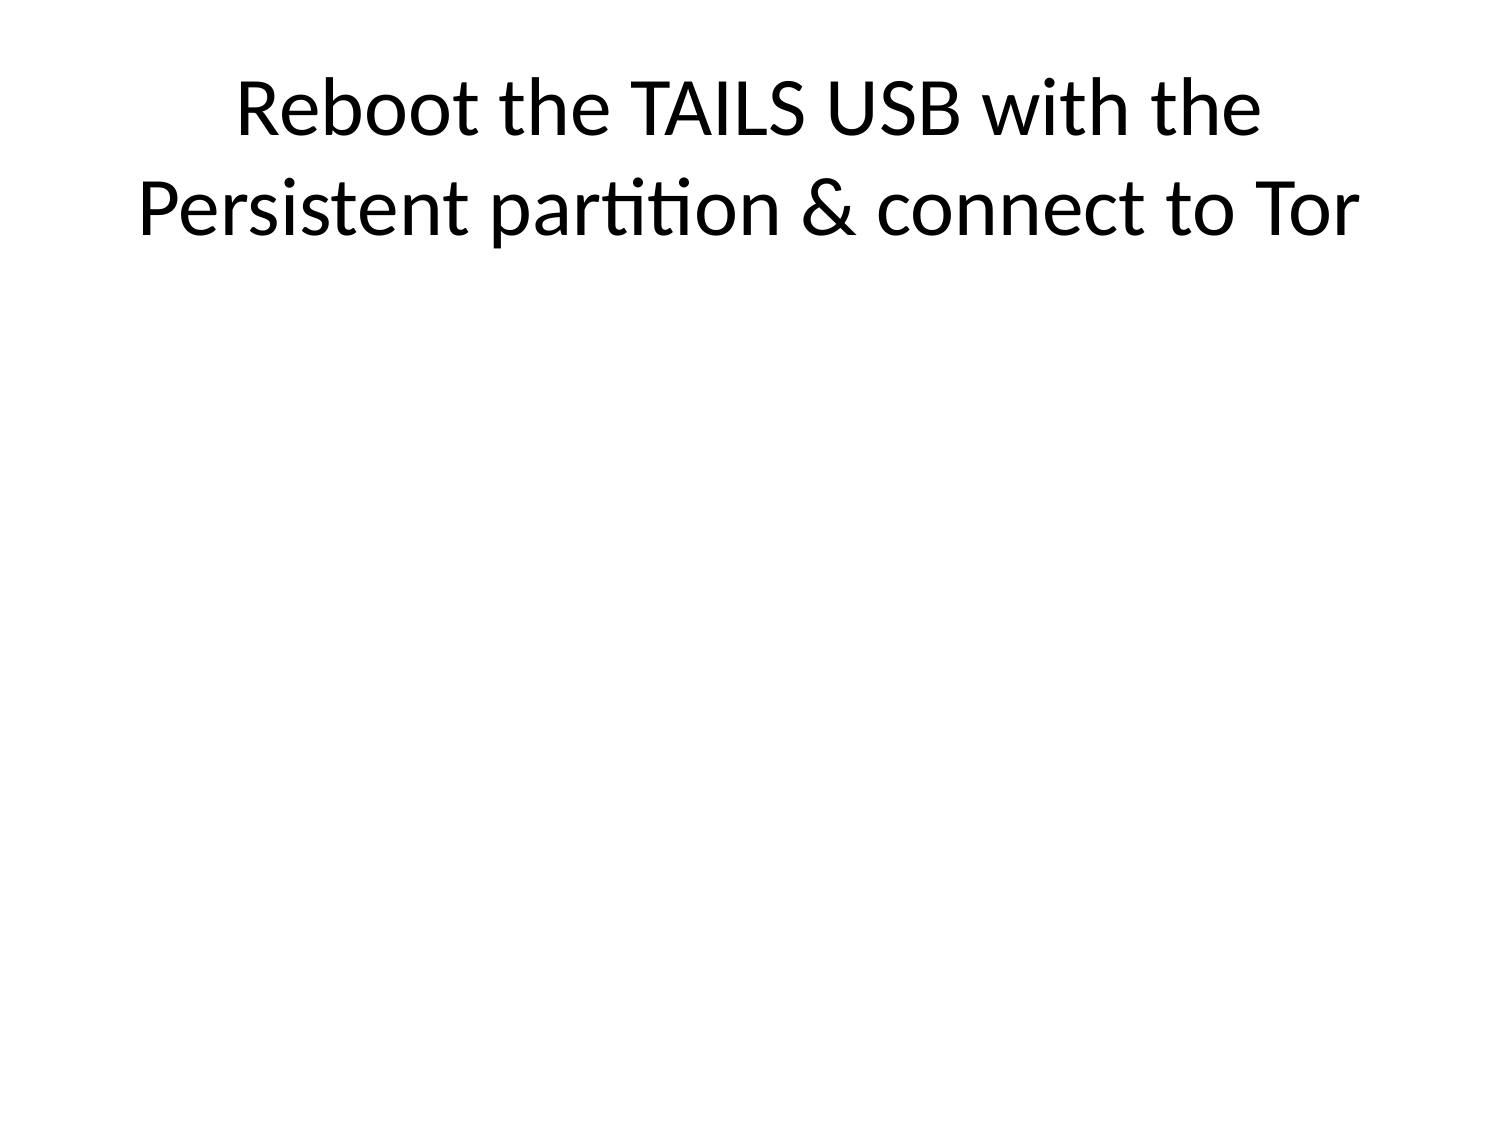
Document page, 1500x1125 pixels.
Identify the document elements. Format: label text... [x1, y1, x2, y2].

title Reboot the TAILS USB with the Persistent partition & connect to Tor [75, 45, 1426, 233]
